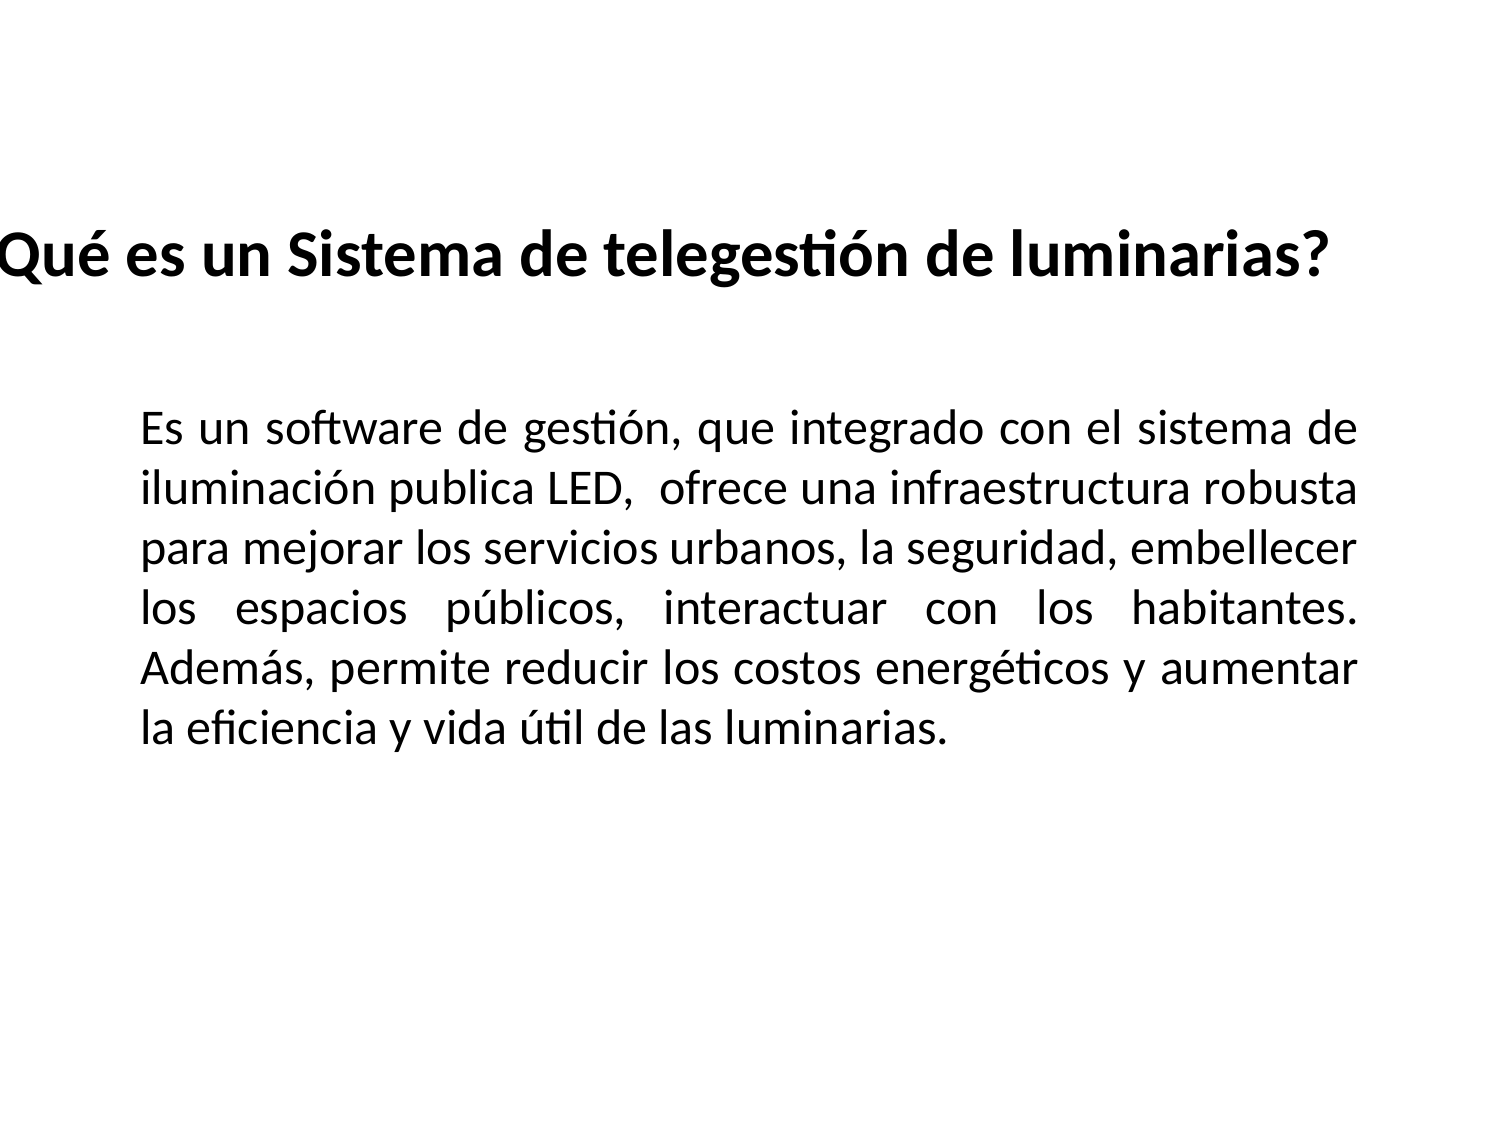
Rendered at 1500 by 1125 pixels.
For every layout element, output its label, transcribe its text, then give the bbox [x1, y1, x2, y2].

text_box Es un software de gestión, que integrado con el sistema de iluminación publica LED, ofrece una infraestructura robusta para mejorar los servicios urbanos, la seguridad, embellecer los espacios públicos, interactuar con los habitantes. Además, permite reducir los costos energéticos y aumentar la eficiencia y vida útil de las luminarias. [125, 387, 1375, 1093]
text_box ¿Qué es un Sistema de telegestión de luminarias? [0, 174, 1500, 325]
